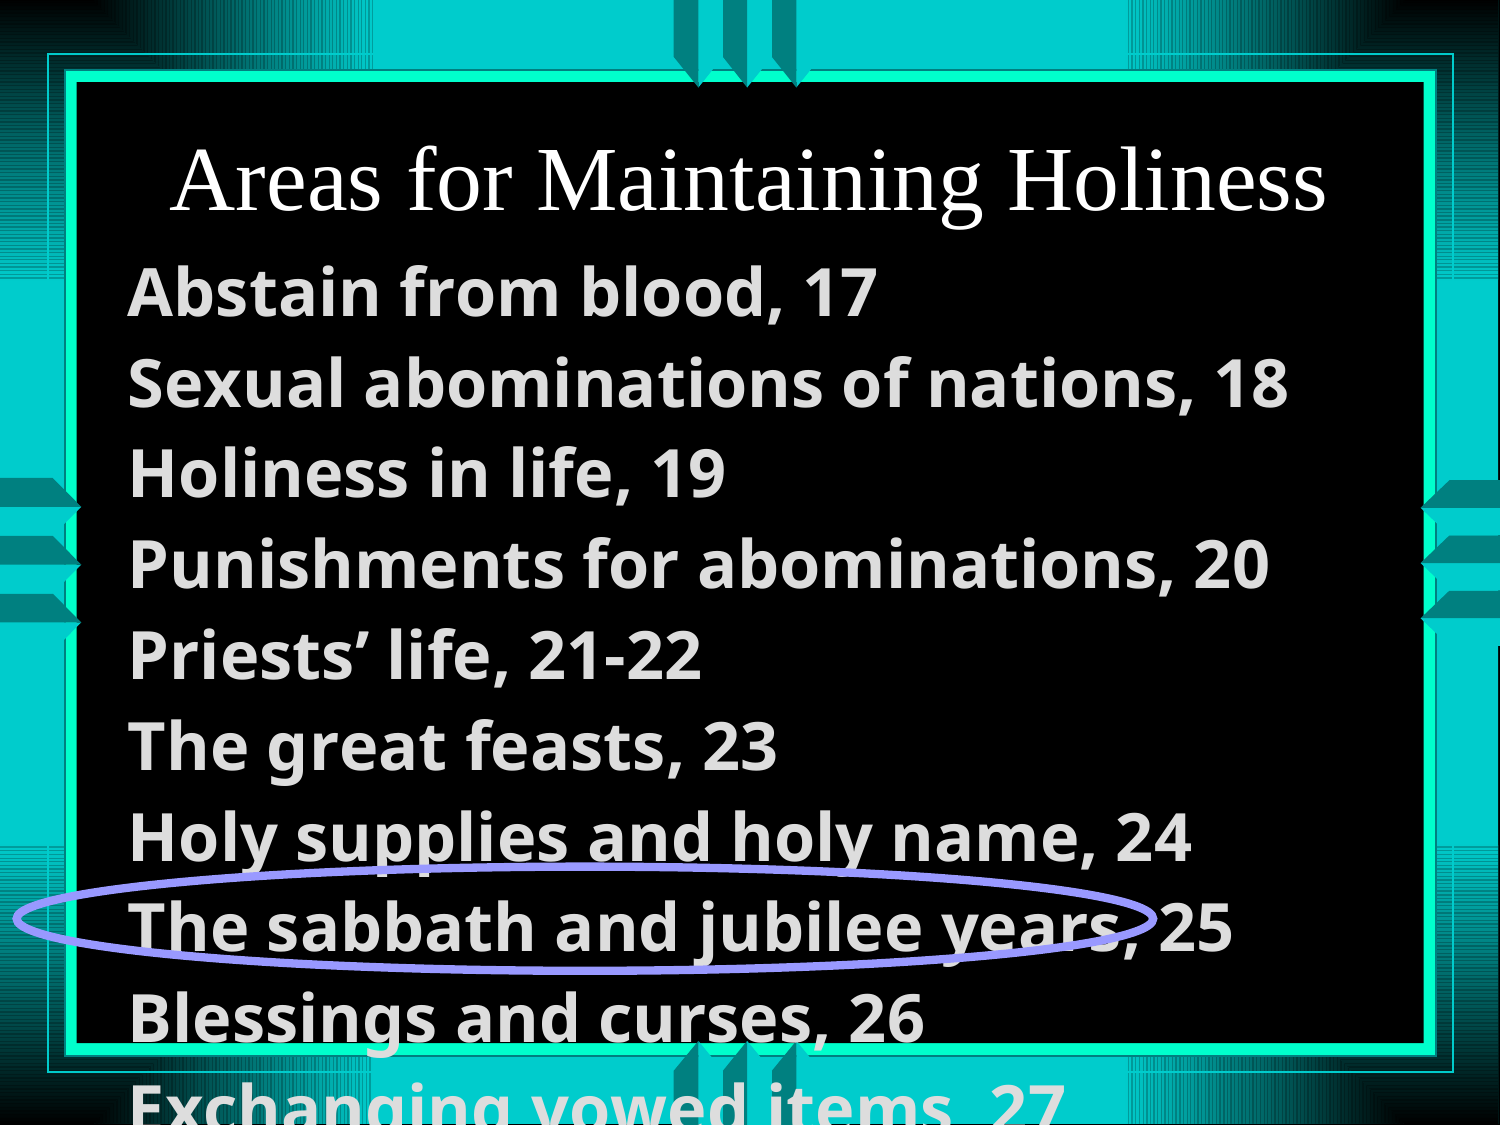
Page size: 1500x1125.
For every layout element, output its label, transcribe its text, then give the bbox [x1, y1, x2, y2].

title Areas for Maintaining Holiness [112, 49, 1388, 237]
list Abstain from blood, 17 Sexual abominations of nations, 18 Holiness in life, 19 Punishments for abominations, 20 Priests’ life, 21-22 The great feasts, 23 Holy supplies and holy name, 24 The sabbath and jubilee years, 25 Blessings and curses, 26 Exchanging vowed items, 27 [112, 871, 1148, 966]
list Abstain from blood, 17 Sexual abominations of nations, 18 Holiness in life, 19 Punishments for abominations, 20 Priests’ life, 21-22 The great feasts, 23 Holy supplies and holy name, 24 The sabbath and jubilee years, 25 Blessings and curses, 26 Exchanging vowed items, 27 [112, 237, 1388, 1125]
